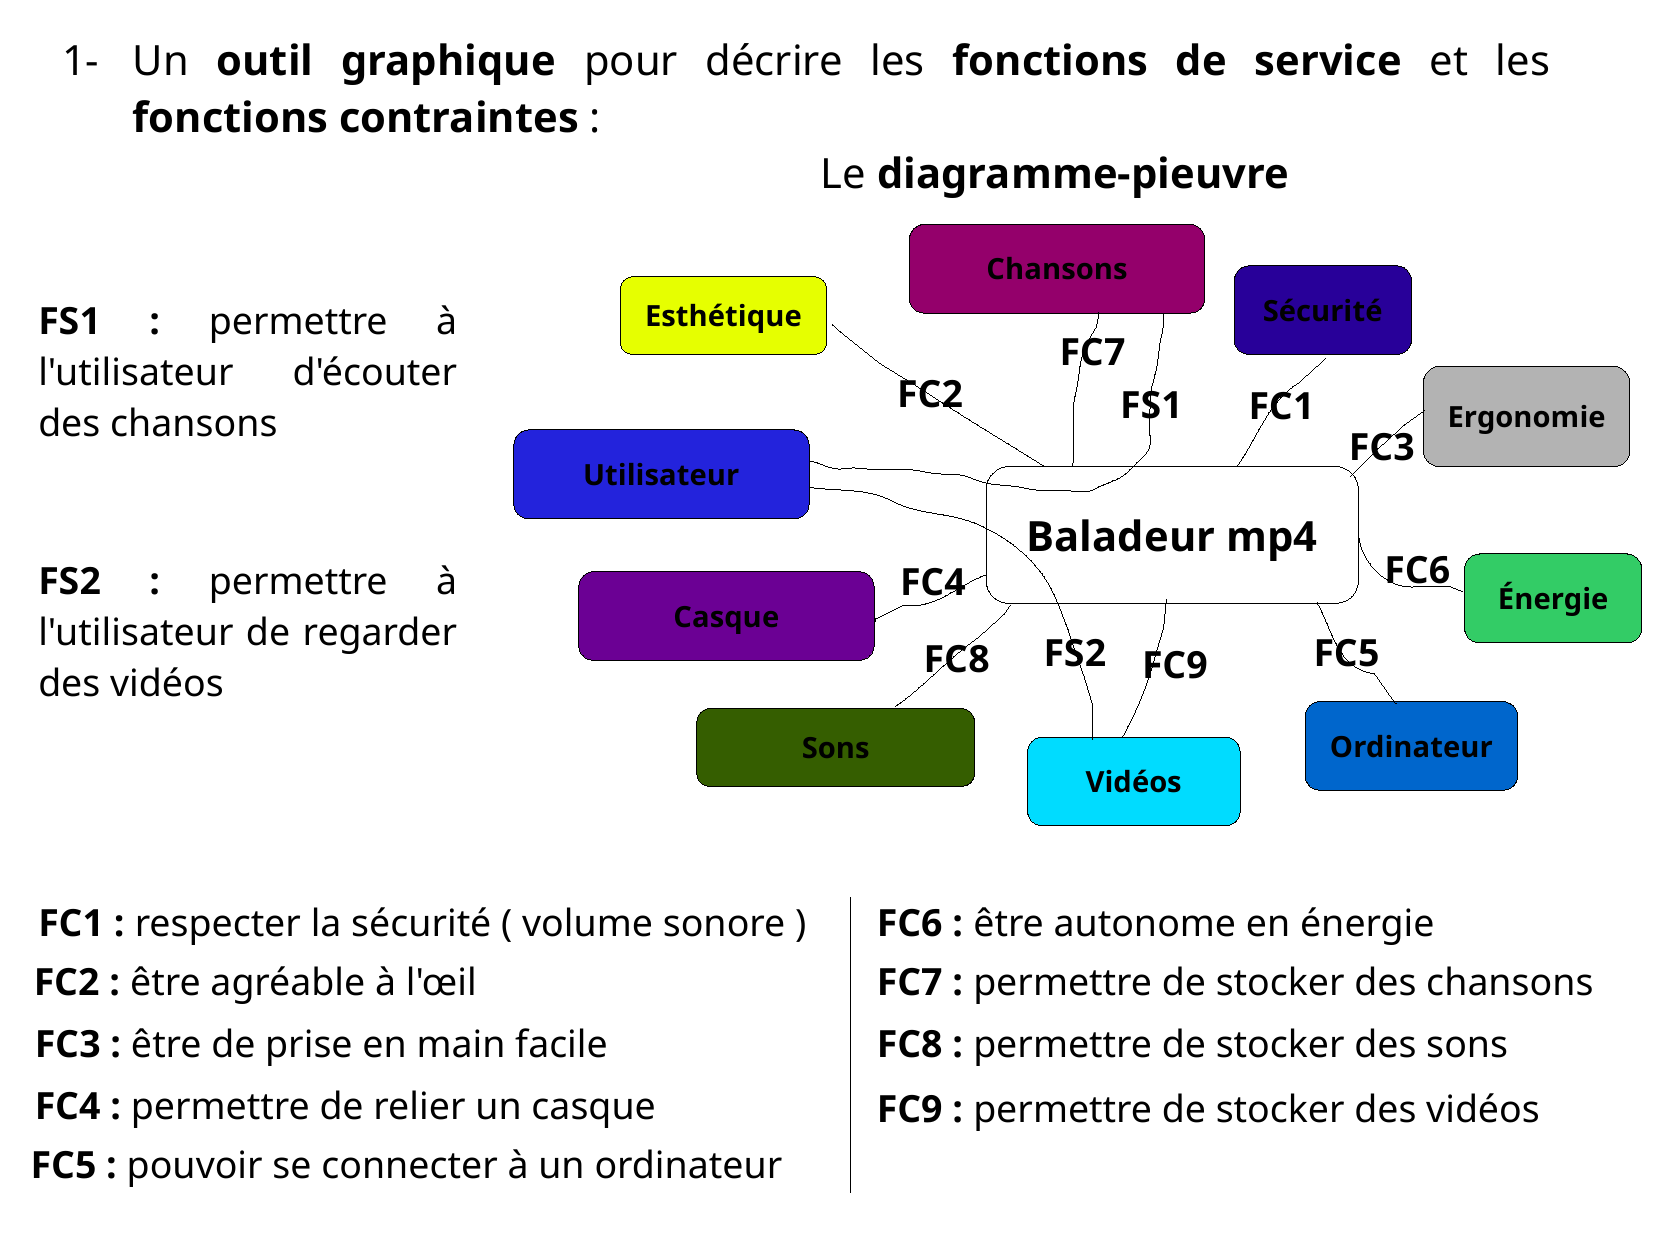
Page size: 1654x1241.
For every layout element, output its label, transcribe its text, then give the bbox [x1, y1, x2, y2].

text_box FC4 [868, 548, 999, 609]
text_box Baladeur mp4 [986, 466, 1359, 604]
text_box 1- [47, 23, 125, 95]
text_box FS1 [1086, 371, 1217, 432]
text_box FC9 : permettre de stocker des vidéos [862, 1074, 1595, 1162]
text_box FC3 : être de prise en main facile [19, 1009, 756, 1083]
text_box Ergonomie [1423, 366, 1630, 467]
text_box FS2 : permettre à l'utilisateur de regarder des vidéos [23, 547, 473, 720]
text_box FC3 [1328, 413, 1436, 474]
text_box FC1 [1228, 372, 1335, 433]
text_box FS1 : permettre à l'utilisateur d'écouter des chansons [23, 287, 473, 460]
text_box Énergie [1464, 553, 1642, 643]
text_box Utilisateur [513, 429, 810, 519]
text_box FC6 : être autonome en énergie [862, 889, 1512, 948]
text_box FC5 [1281, 619, 1412, 680]
text_box FC7 : permettre de stocker des chansons [862, 948, 1654, 1022]
text_box FS2 [1009, 619, 1140, 680]
text_box FC8 [897, 624, 1016, 697]
text_box Ordinateur [1305, 701, 1518, 791]
text_box FC5 : pouvoir se connecter à un ordinateur [15, 1131, 839, 1205]
text_box FC4 : permettre de relier un casque [20, 1072, 756, 1131]
text_box FC8 : permettre de stocker des sons [862, 1009, 1565, 1083]
text_box FC6 [1353, 536, 1483, 597]
text_box FC9 [1110, 630, 1241, 691]
text_box Vidéos [1027, 737, 1241, 826]
text_box Sons [696, 708, 975, 787]
text_box FC2 : être agréable à l'œil [19, 948, 585, 1009]
text_box FC7 [1039, 317, 1146, 378]
text_box Esthétique [620, 276, 827, 355]
text_box FC2 [879, 360, 981, 421]
text_box Casque [578, 571, 875, 661]
text_box Le diagramme-pieuvre [806, 135, 1309, 201]
text_box Chansons [909, 224, 1205, 314]
text_box Sécurité [1234, 265, 1412, 355]
text_box Un outil graphique pour décrire les fonctions de service et les fonctions contraintes : [118, 23, 1565, 140]
text_box FC1 : respecter la sécurité ( volume sonore ) [23, 889, 862, 957]
